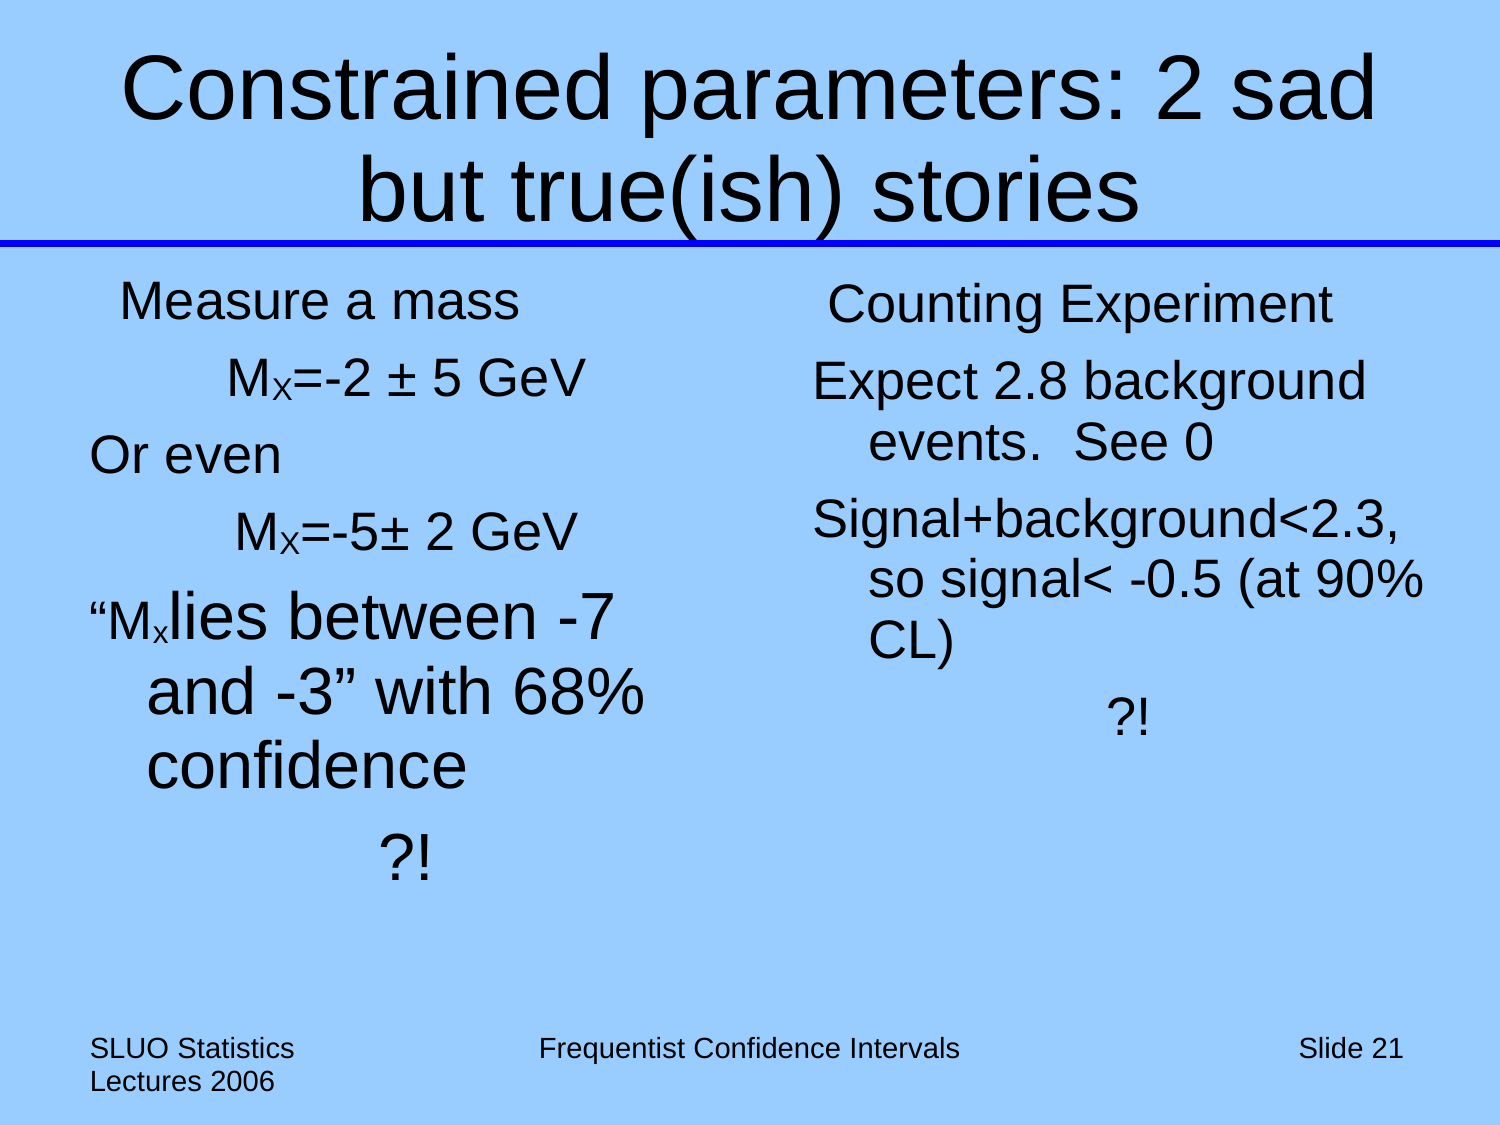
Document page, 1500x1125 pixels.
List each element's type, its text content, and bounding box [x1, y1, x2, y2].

list Measure a mass MX=-2 ± 5 GeV Or even MX=-5± 2 GeV “Mxlies between -7 and -3” with 68% confidence ?! [75, 262, 739, 1031]
list Counting Experiment Expect 2.8 background events. See 0 Signal+background<2.3, so signal< -0.5 (at 90% CL) ?! [797, 265, 1461, 1009]
title Constrained parameters: 2 sad but true(ish) stories [75, 28, 1426, 250]
